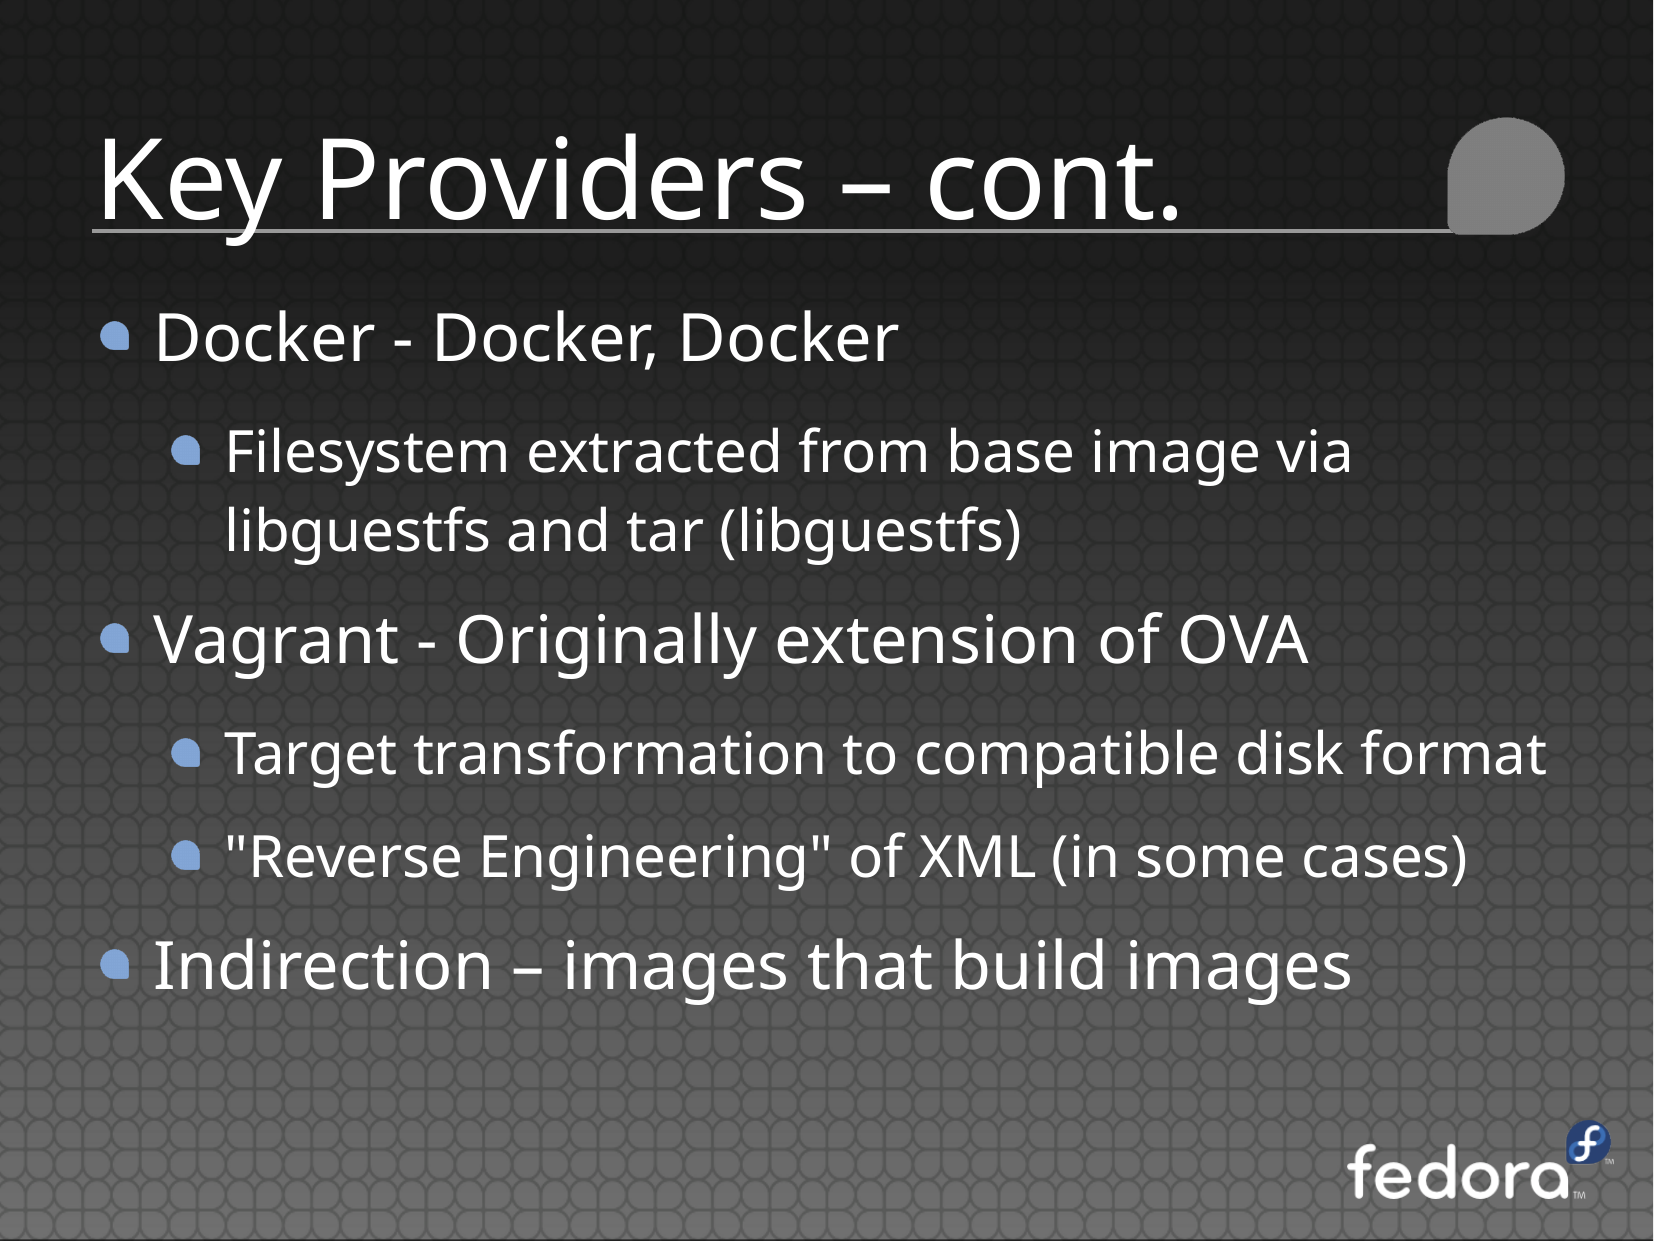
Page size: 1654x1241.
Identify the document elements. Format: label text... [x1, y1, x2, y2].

list Docker - Docker, Docker Filesystem extracted from base image via libguestfs and tar (libguestfs) Vagrant - Originally extension of OVA Target transformation to compatible disk format "Reverse Engineering" of XML (in some cases) Indirection – images that build images [82, 290, 1571, 1095]
picture [0, 0, 1654, 1241]
title Key Providers – cont. [94, 100, 1425, 251]
